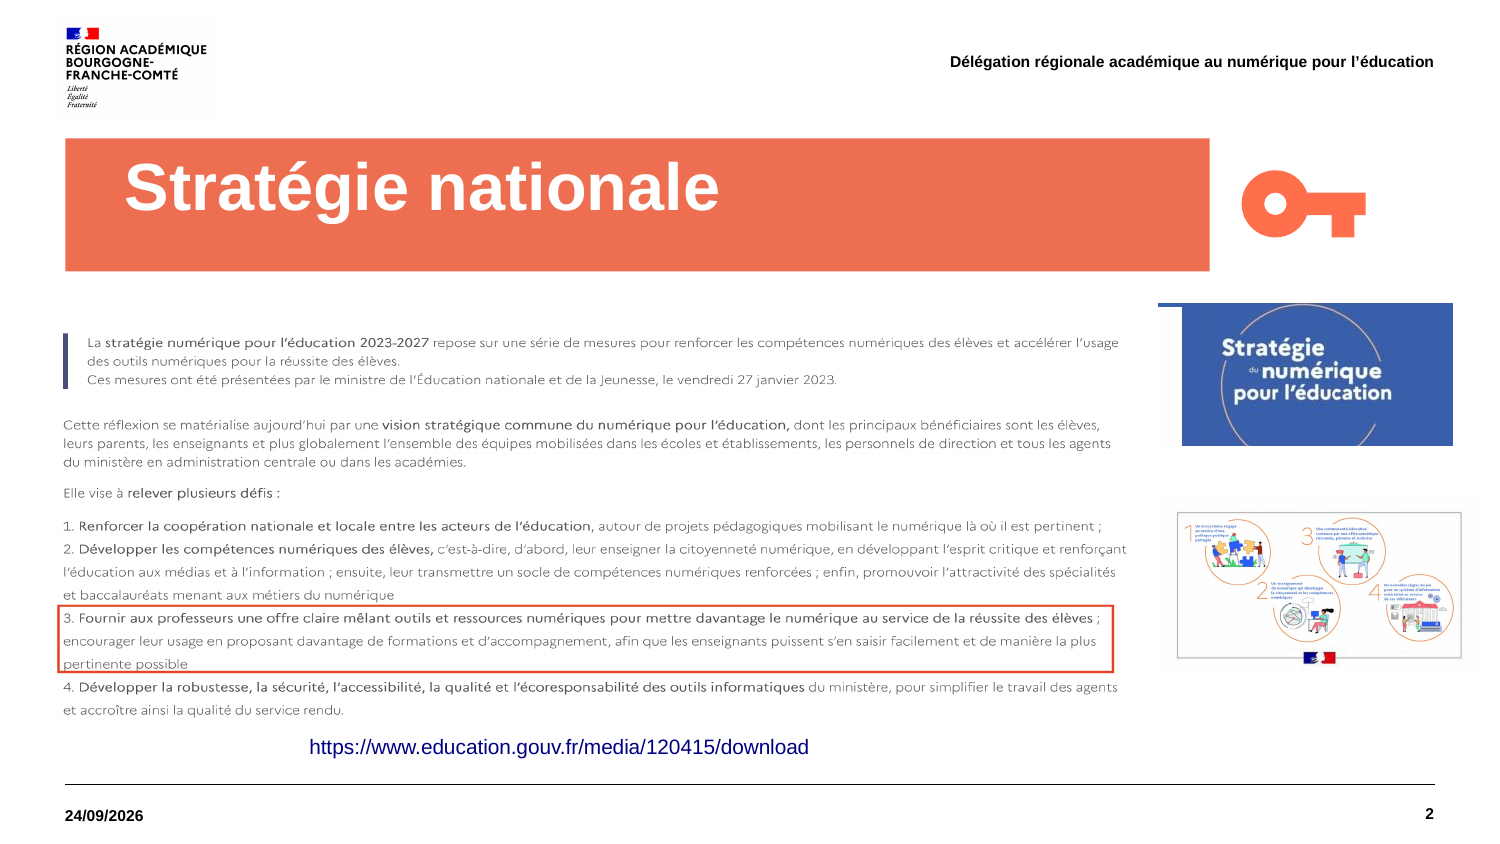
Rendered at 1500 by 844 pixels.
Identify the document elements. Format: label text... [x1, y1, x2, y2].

text_box [1241, 170, 1366, 238]
picture [55, 16, 218, 119]
text_box Délégation régionale académique au numérique pour l’éducation [470, 32, 1435, 91]
text_box https://www.education.gouv.fr/media/120415/download [294, 727, 1229, 790]
text_box 14/02/2024 [64, 787, 251, 843]
text_box Stratégie nationale [65, 138, 1210, 272]
text_box <numéro> [1213, 784, 1435, 843]
picture [23, 303, 1477, 758]
